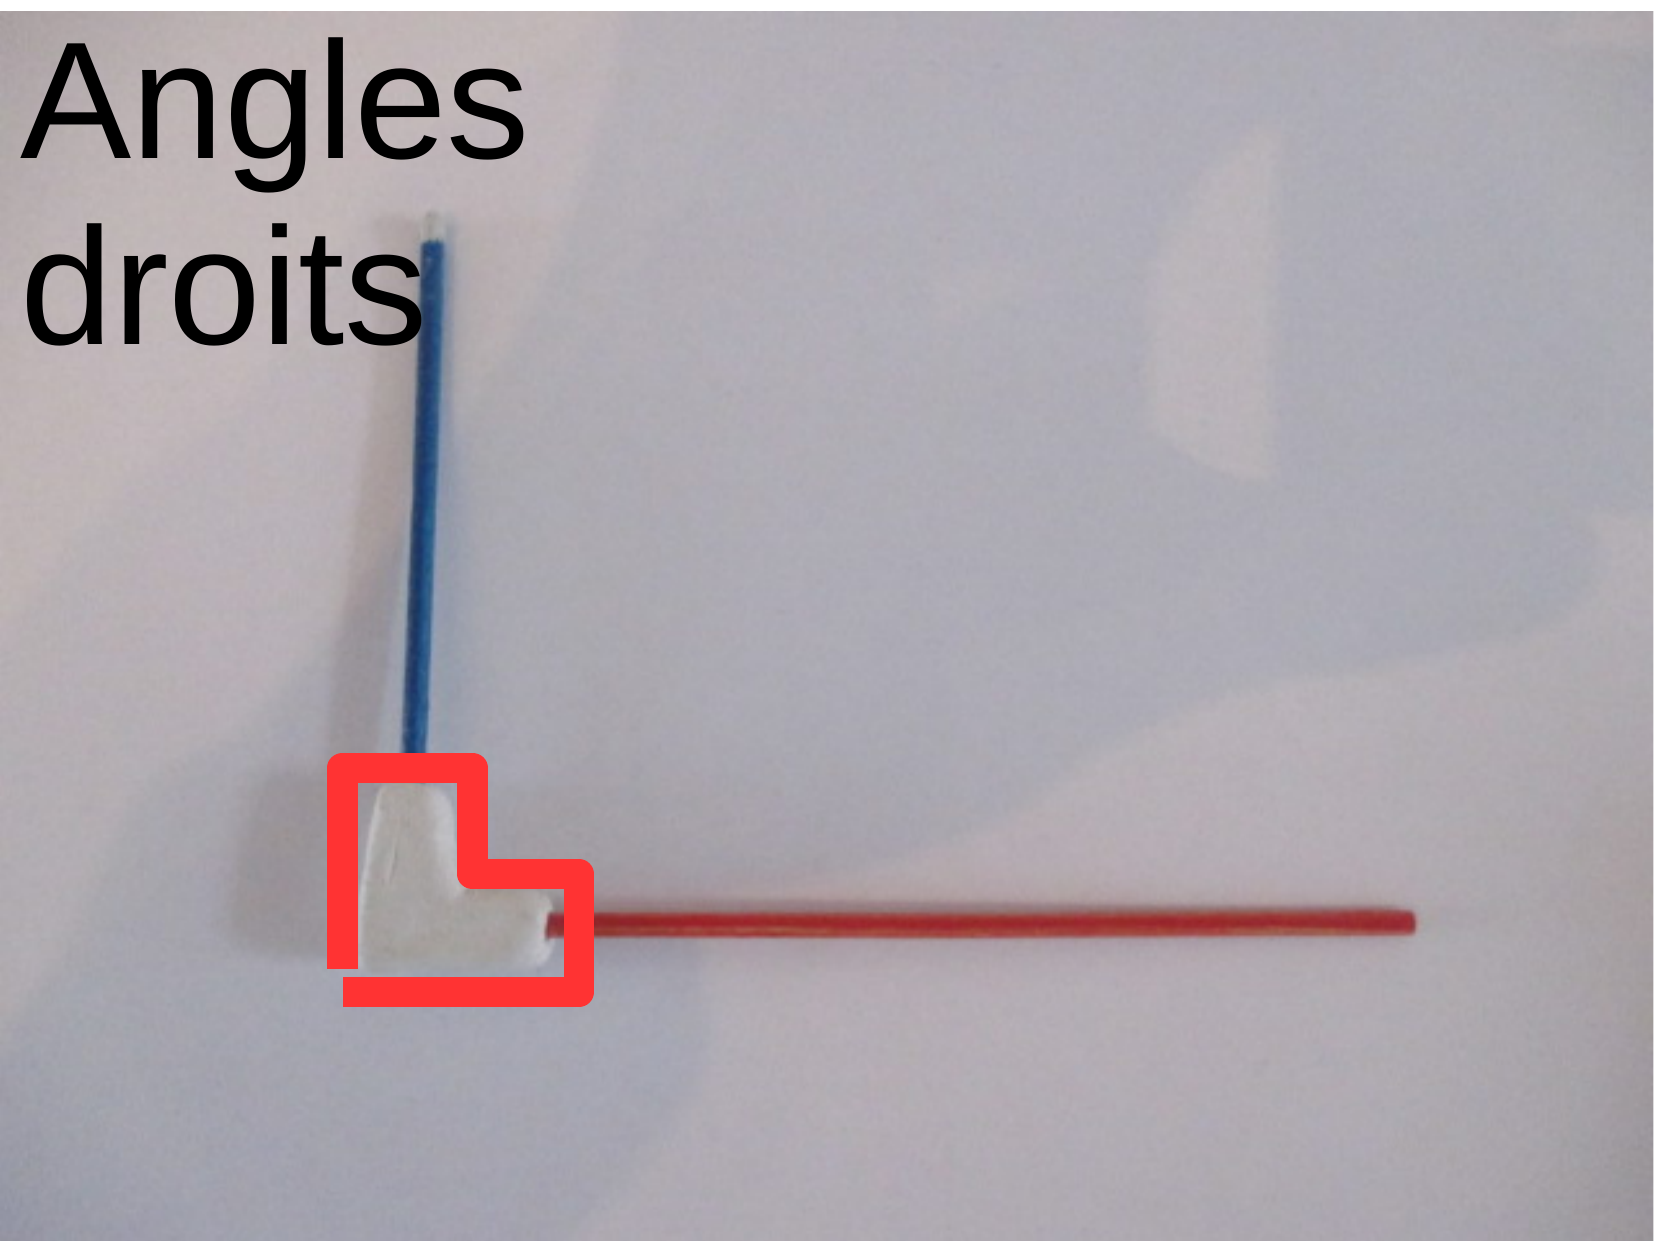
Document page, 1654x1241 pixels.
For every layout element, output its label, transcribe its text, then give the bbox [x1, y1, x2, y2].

picture [0, 11, 1654, 1241]
text_box Angles droits [5, 0, 863, 388]
